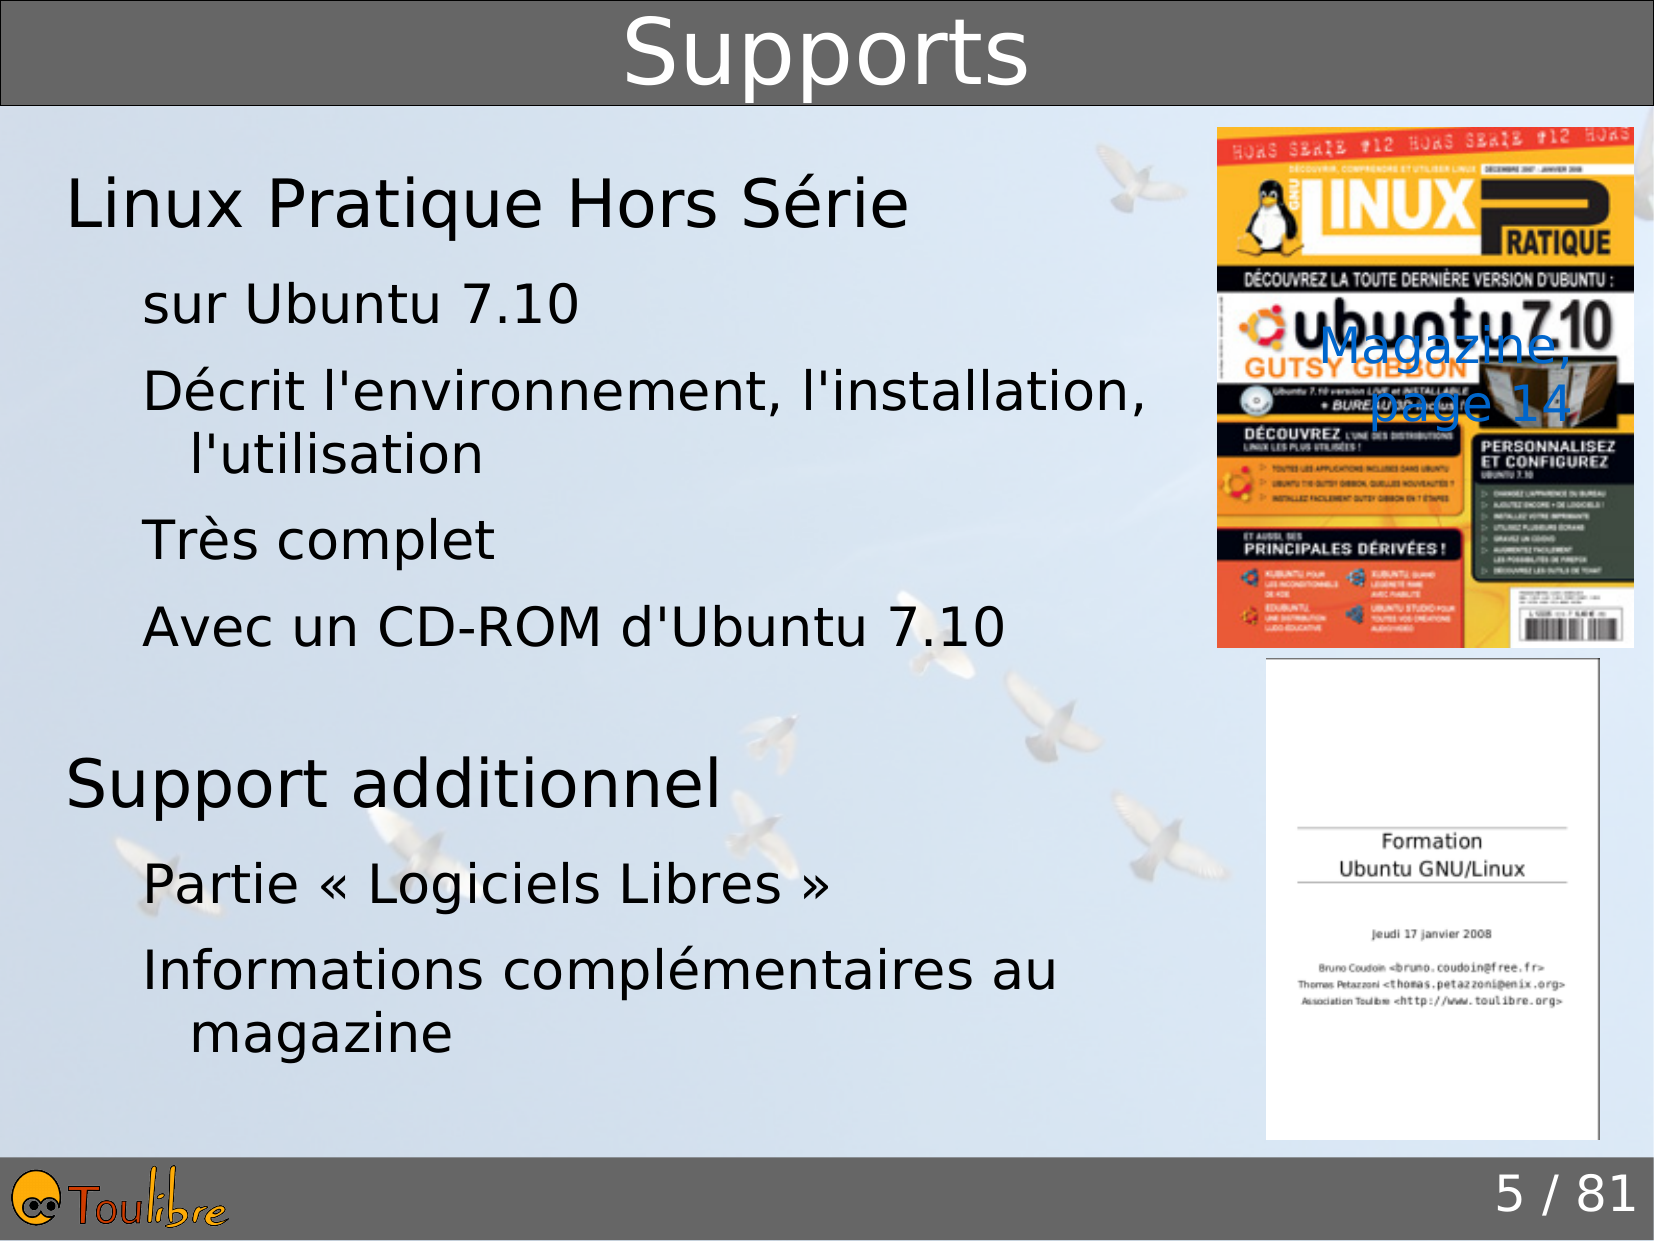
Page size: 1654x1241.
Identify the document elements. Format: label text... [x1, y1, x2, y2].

picture [11, 1165, 229, 1228]
title Supports [0, 0, 1654, 107]
picture [1217, 127, 1634, 648]
picture [1266, 658, 1600, 1140]
text_box Magazine, page 14 [1293, 309, 1588, 441]
list Linux Pratique Hors Série sur Ubuntu 7.10 Décrit l'environnement, l'installation, l'utilisation Très complet Avec un CD-ROM d'Ubuntu 7.10 Support additionnel Partie « Logiciels Libres » Informations complémentaires au magazine [47, 165, 1233, 1076]
